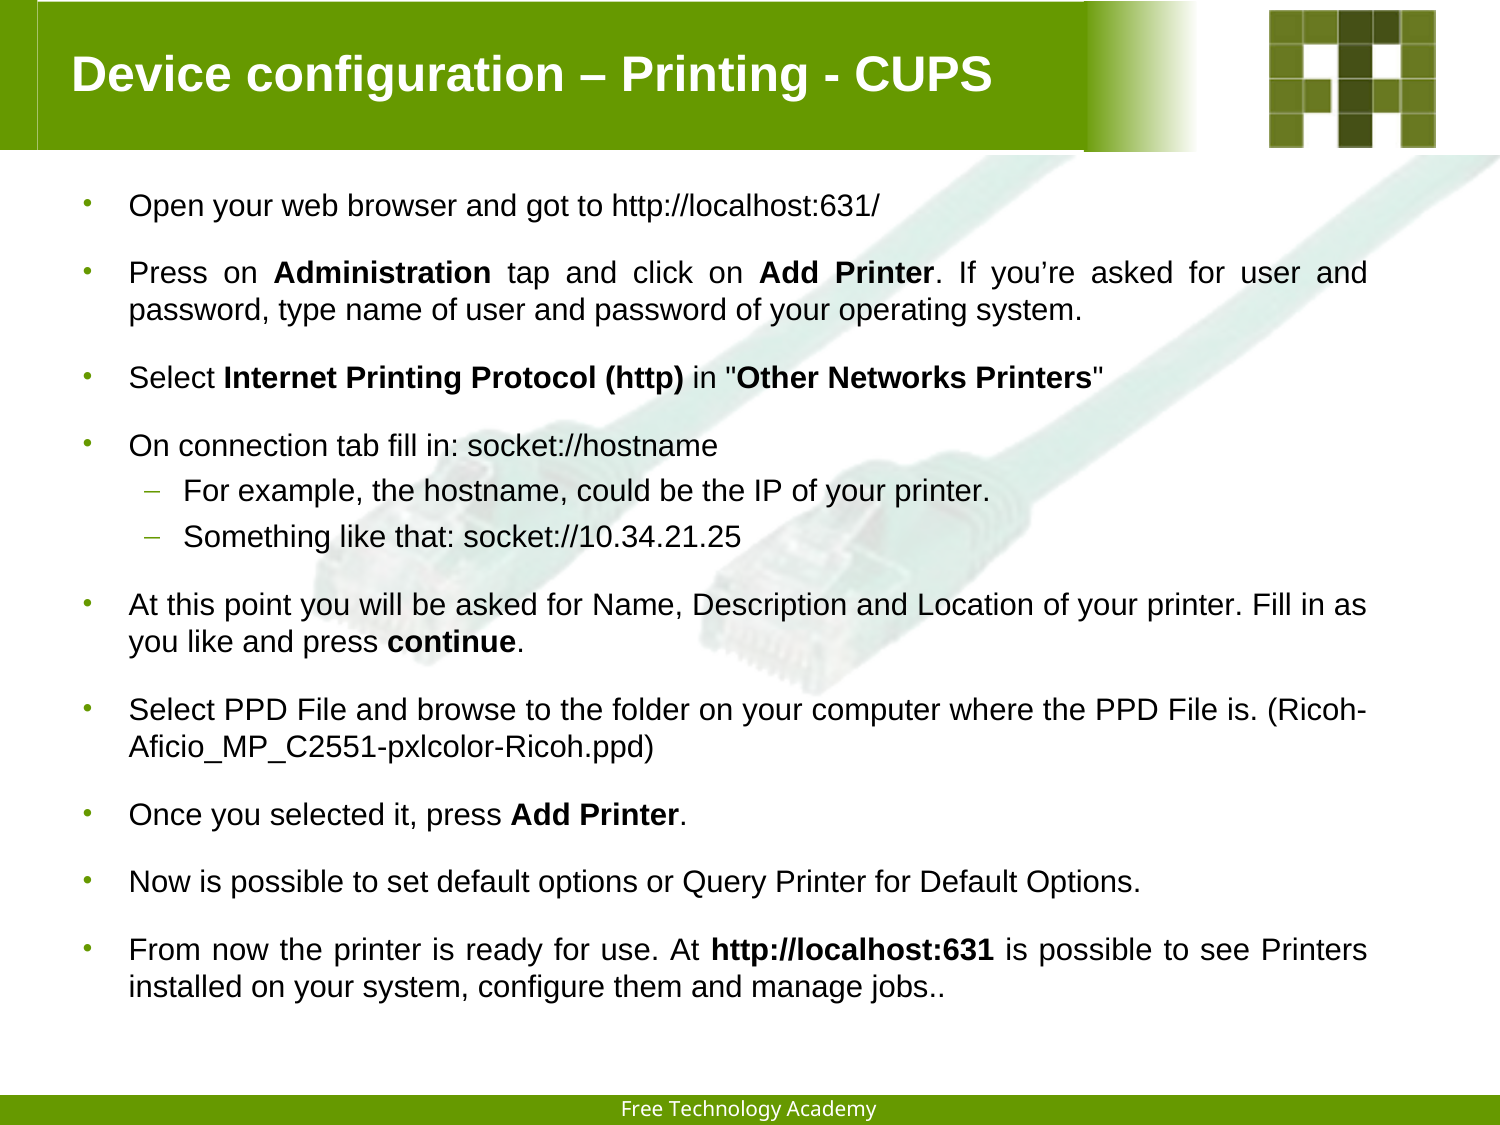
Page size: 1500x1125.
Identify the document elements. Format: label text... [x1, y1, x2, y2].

title Device configuration – Printing - CUPS [56, 1, 1107, 152]
list Open your web browser and got to http://localhost:631/ Press on Administration tap and click on Add Printer. If you’re asked for user and password, type name of user and password of your operating system. Select Internet Printing Protocol (http) in "Other Networks Printers" On connection tab fill in: socket://hostname For example, the hostname, could be the IP of your printer. Something like that: socket://10.34.21.25 At this point you will be asked for Name, Description and Location of your printer. Fill in as you like and press continue. Select PPD File and browse to the folder on your computer where the PPD File is. (Ricoh-Aficio_MP_C2551-pxlcolor-Ricoh.ppd) Once you selected it, press Add Printer. Now is possible to set default options or Query Printer for Default Options. From now the printer is ready for use. At http://localhost:631 is possible to see Printers installed on your system, configure them and manage jobs.. [67, 177, 1418, 1016]
picture [1269, 10, 1436, 148]
